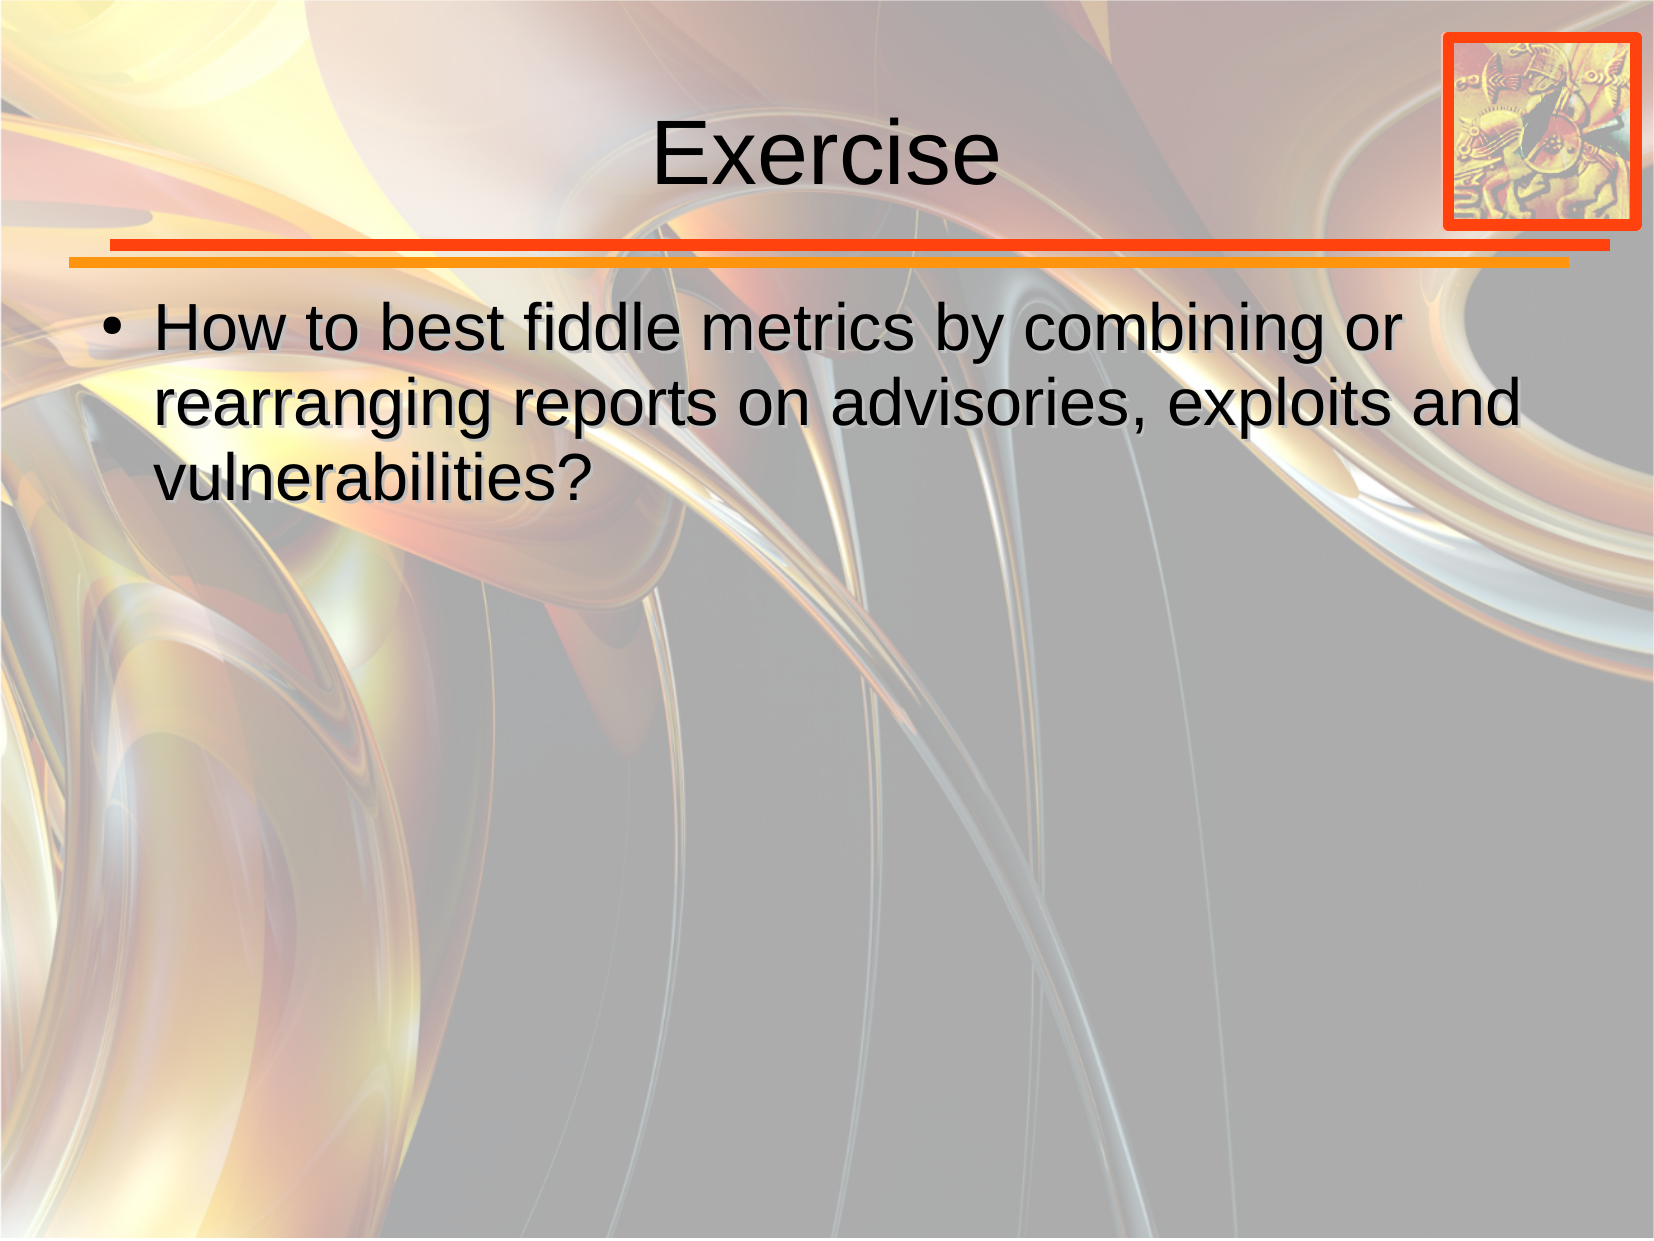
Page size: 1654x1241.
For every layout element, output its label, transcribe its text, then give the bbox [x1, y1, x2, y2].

list How to best fiddle metrics by combining or rearranging reports on advisories, exploits and vulnerabilities? [82, 290, 1571, 1109]
title Exercise [82, 49, 1571, 257]
